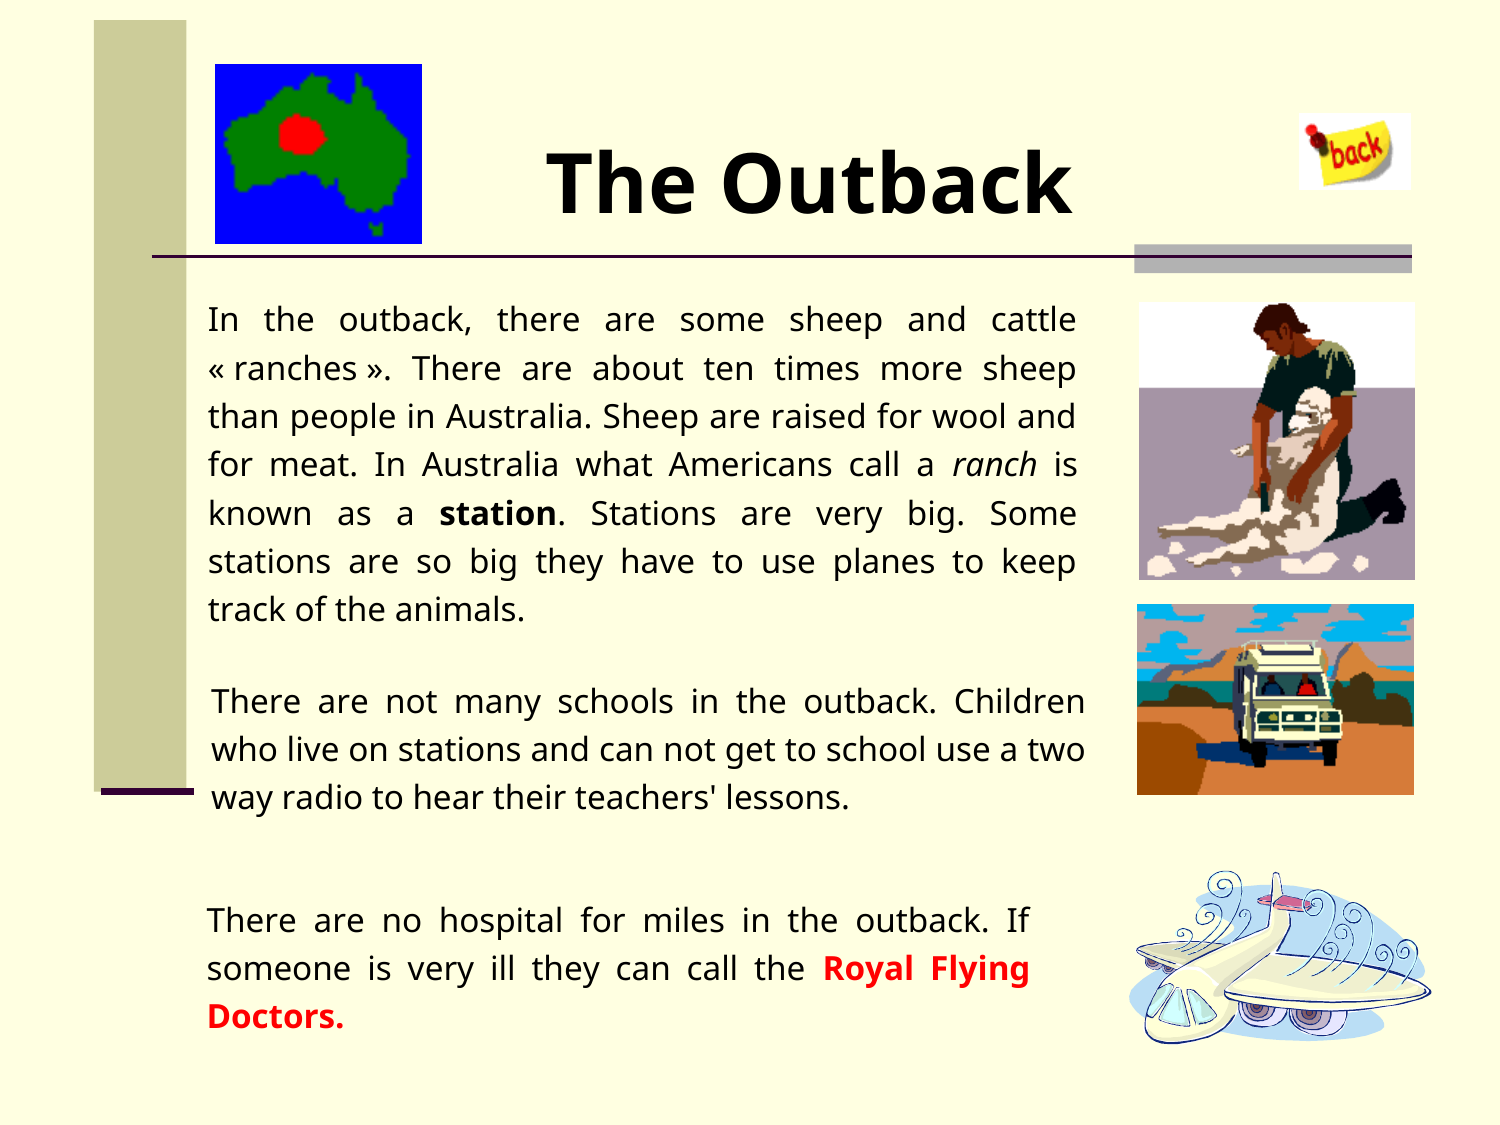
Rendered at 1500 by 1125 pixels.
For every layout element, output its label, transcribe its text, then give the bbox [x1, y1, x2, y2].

chart [1125, 867, 1434, 1049]
picture [1137, 604, 1414, 795]
text_box In the outback, there are some sheep and cattle « ranches ». There are about ten times more sheep than people in Australia. Sheep are raised for wool and for meat. In Australia what Americans call a ranch is known as a station. Stations are very big. Some stations are so big they have to use planes to keep track of the animals. [207, 293, 1079, 646]
picture [1139, 302, 1415, 581]
picture [1299, 113, 1411, 190]
picture [215, 64, 422, 244]
text_box There are no hospital for miles in the outback. If someone is very ill they can call the Royal Flying Doctors. [206, 893, 1031, 1043]
text_box There are not many schools in the outback. Children who live on stations and can not get to school use a two way radio to hear their teachers' lessons. [211, 674, 1088, 856]
text_box The Outback [545, 116, 1109, 234]
